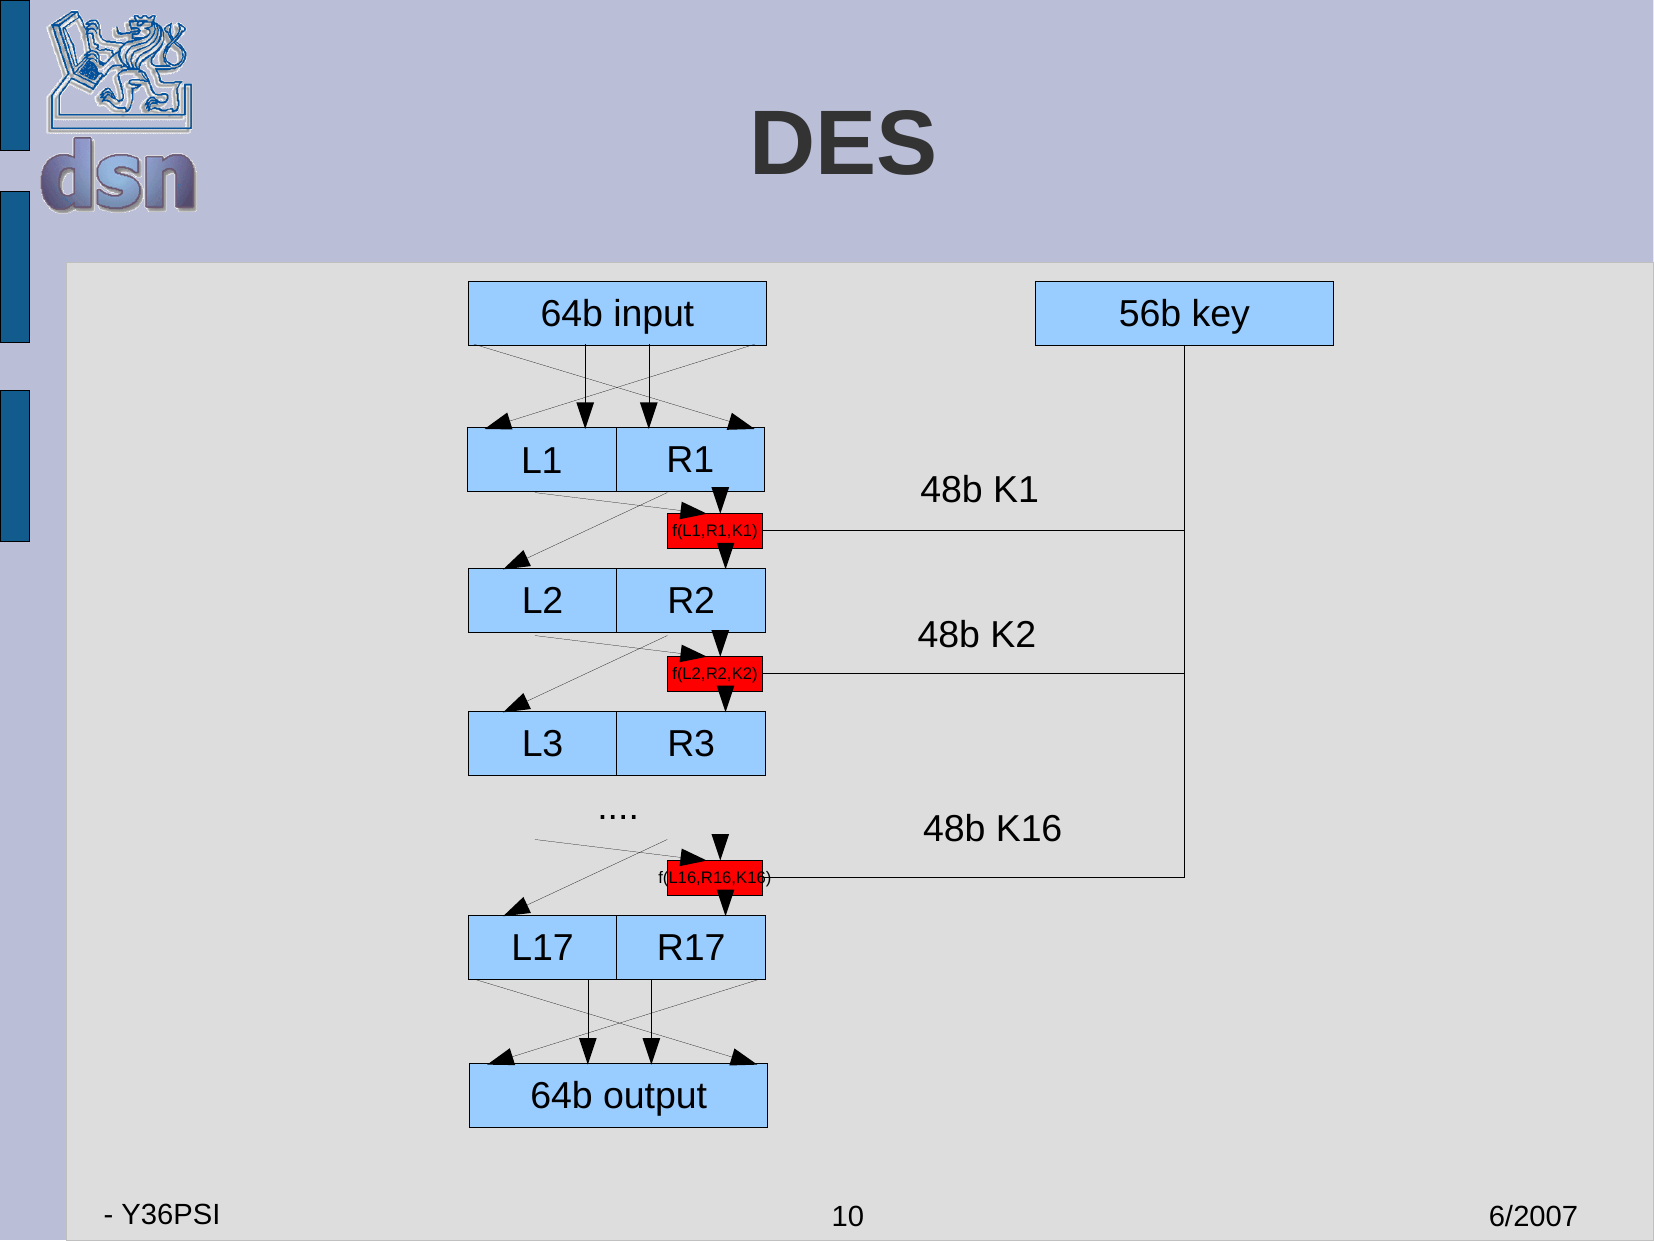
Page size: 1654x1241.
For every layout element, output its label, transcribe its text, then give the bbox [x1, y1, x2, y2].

text_box 48b K1 [905, 460, 1054, 518]
text_box R17 [616, 915, 766, 980]
text_box 64b output [469, 1063, 768, 1128]
text_box R2 [616, 568, 766, 633]
text_box .... [582, 778, 655, 836]
title DES [210, 39, 1478, 247]
text_box L1 [467, 427, 616, 492]
text_box R3 [616, 711, 766, 776]
picture [10, 10, 223, 230]
text_box L2 [468, 568, 616, 633]
text_box R1 [616, 427, 765, 492]
text_box L17 [468, 915, 616, 980]
text_box 64b input [468, 281, 767, 346]
text_box f(L16,R16,K16) [667, 860, 763, 896]
text_box 56b key [1035, 281, 1334, 346]
text_box f(L1,R1,K1) [667, 513, 763, 549]
text_box 48b K16 [908, 799, 1078, 857]
text_box L3 [468, 711, 616, 776]
text_box f(L2,R2,K2) [667, 656, 763, 692]
text_box 48b K2 [903, 606, 1052, 664]
